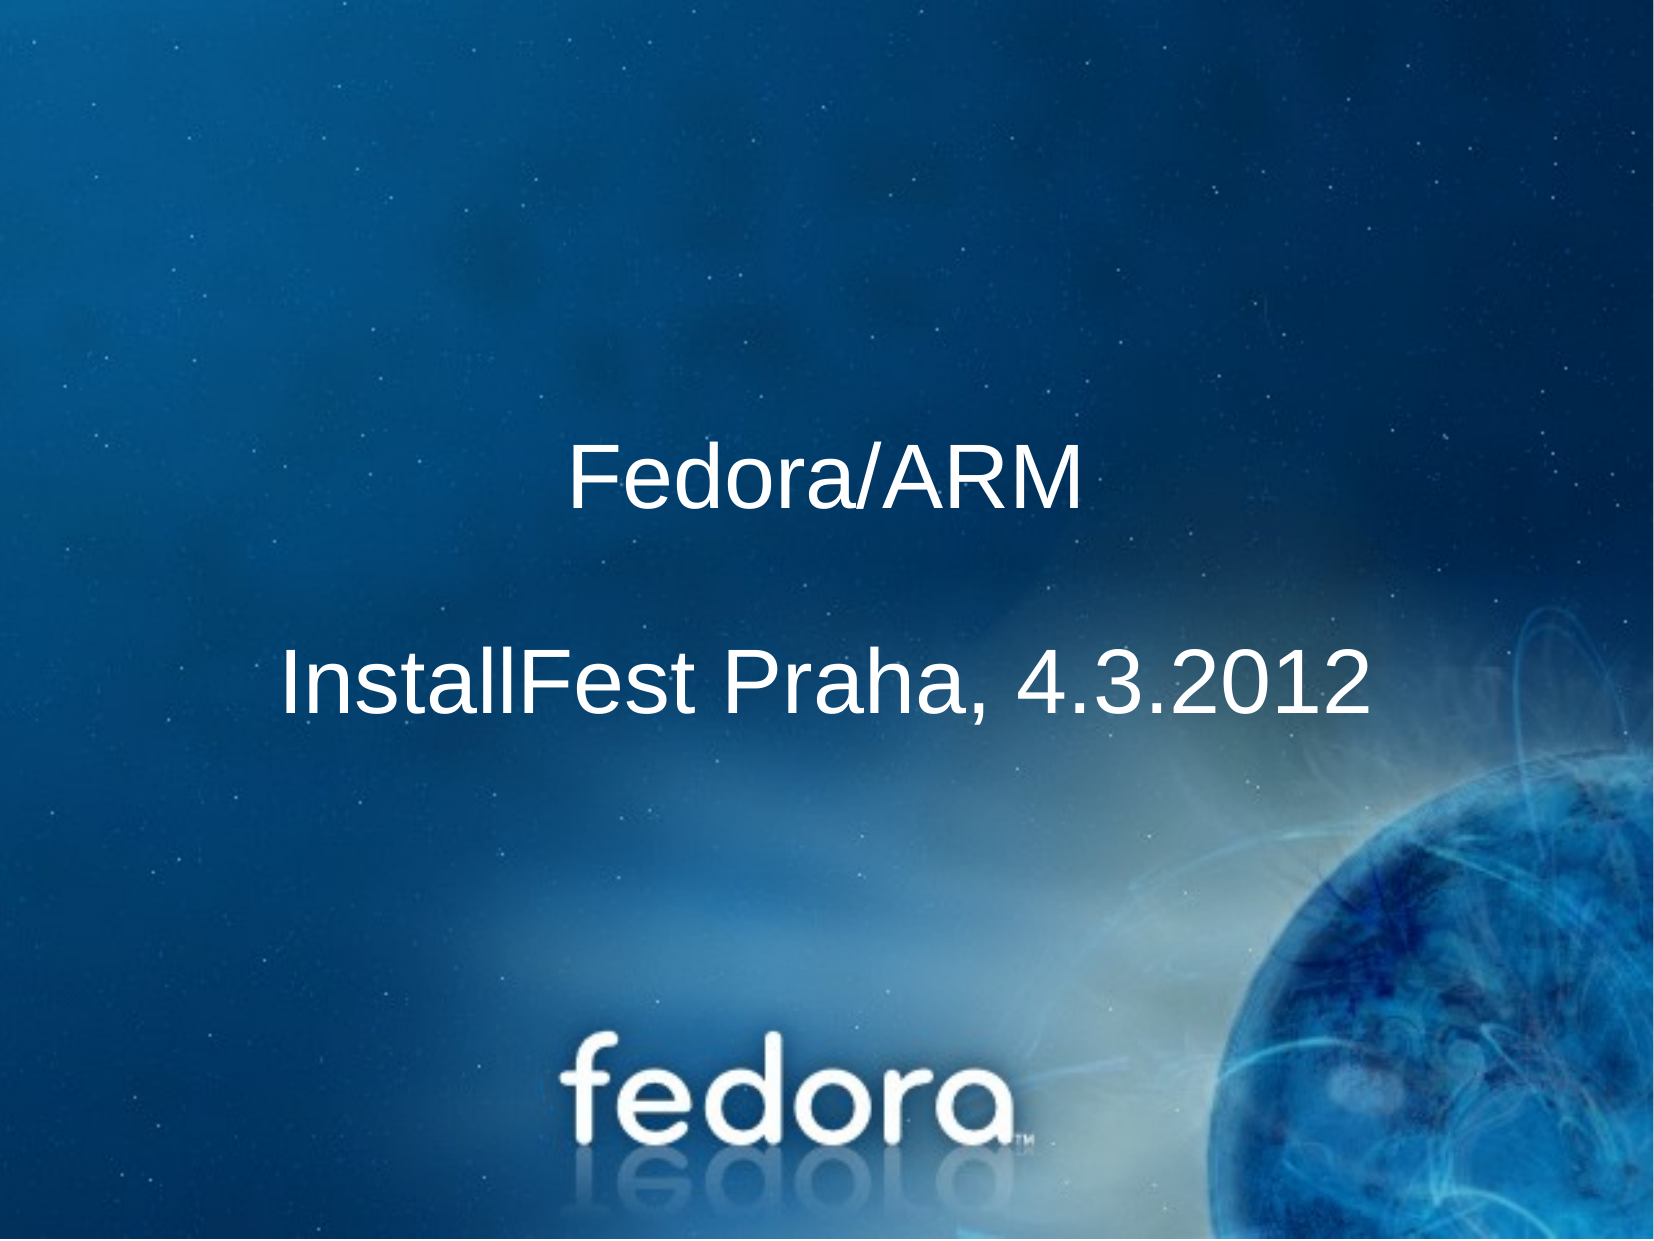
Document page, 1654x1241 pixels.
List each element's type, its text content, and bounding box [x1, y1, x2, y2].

title Fedora/ARM InstallFest Praha, 4.3.2012 [82, 49, 1571, 1109]
picture [0, 0, 1654, 1239]
